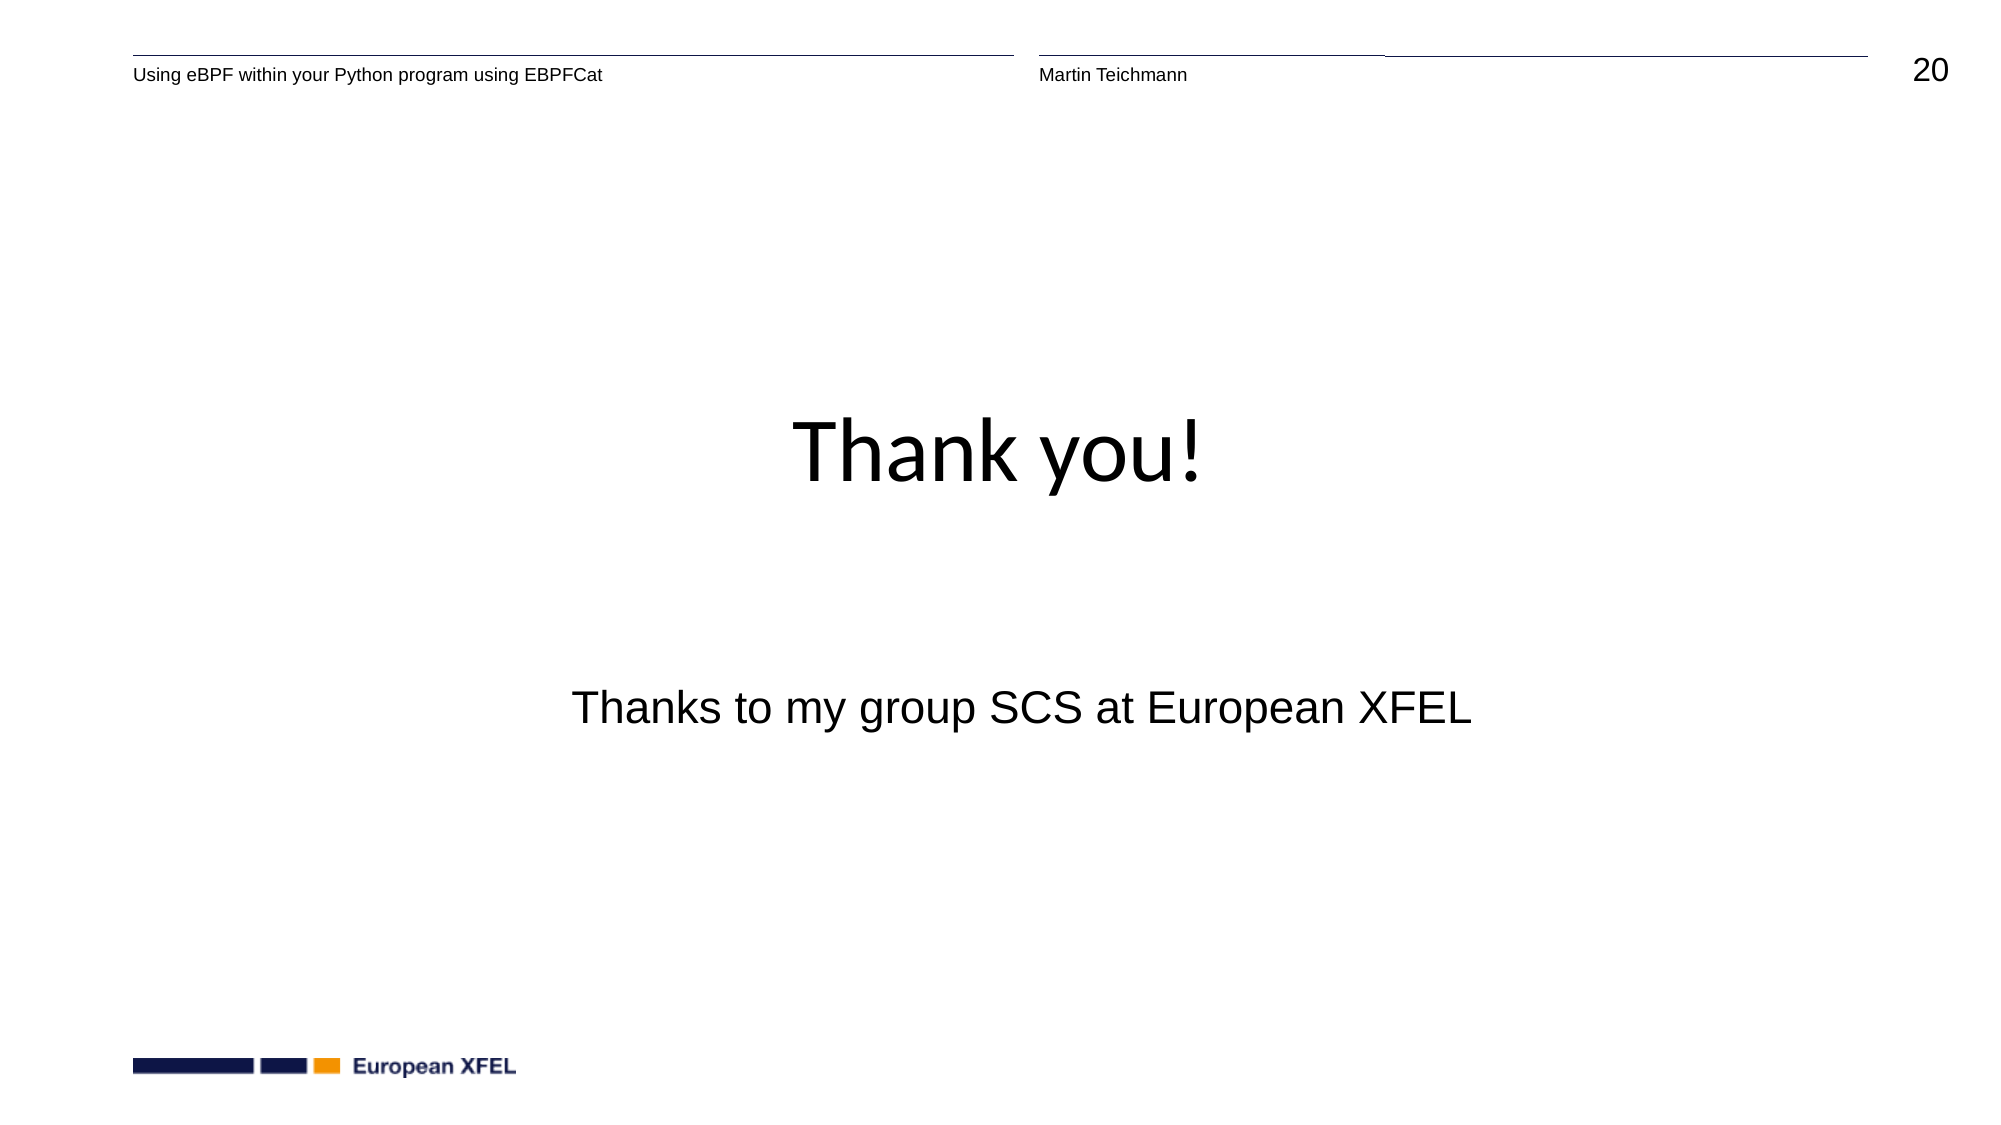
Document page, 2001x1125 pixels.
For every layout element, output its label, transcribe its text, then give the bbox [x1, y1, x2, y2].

picture [133, 1058, 516, 1078]
text_box Thanks to my group SCS at European XFEL [198, 670, 1847, 820]
title Thank you! [134, 381, 1866, 509]
